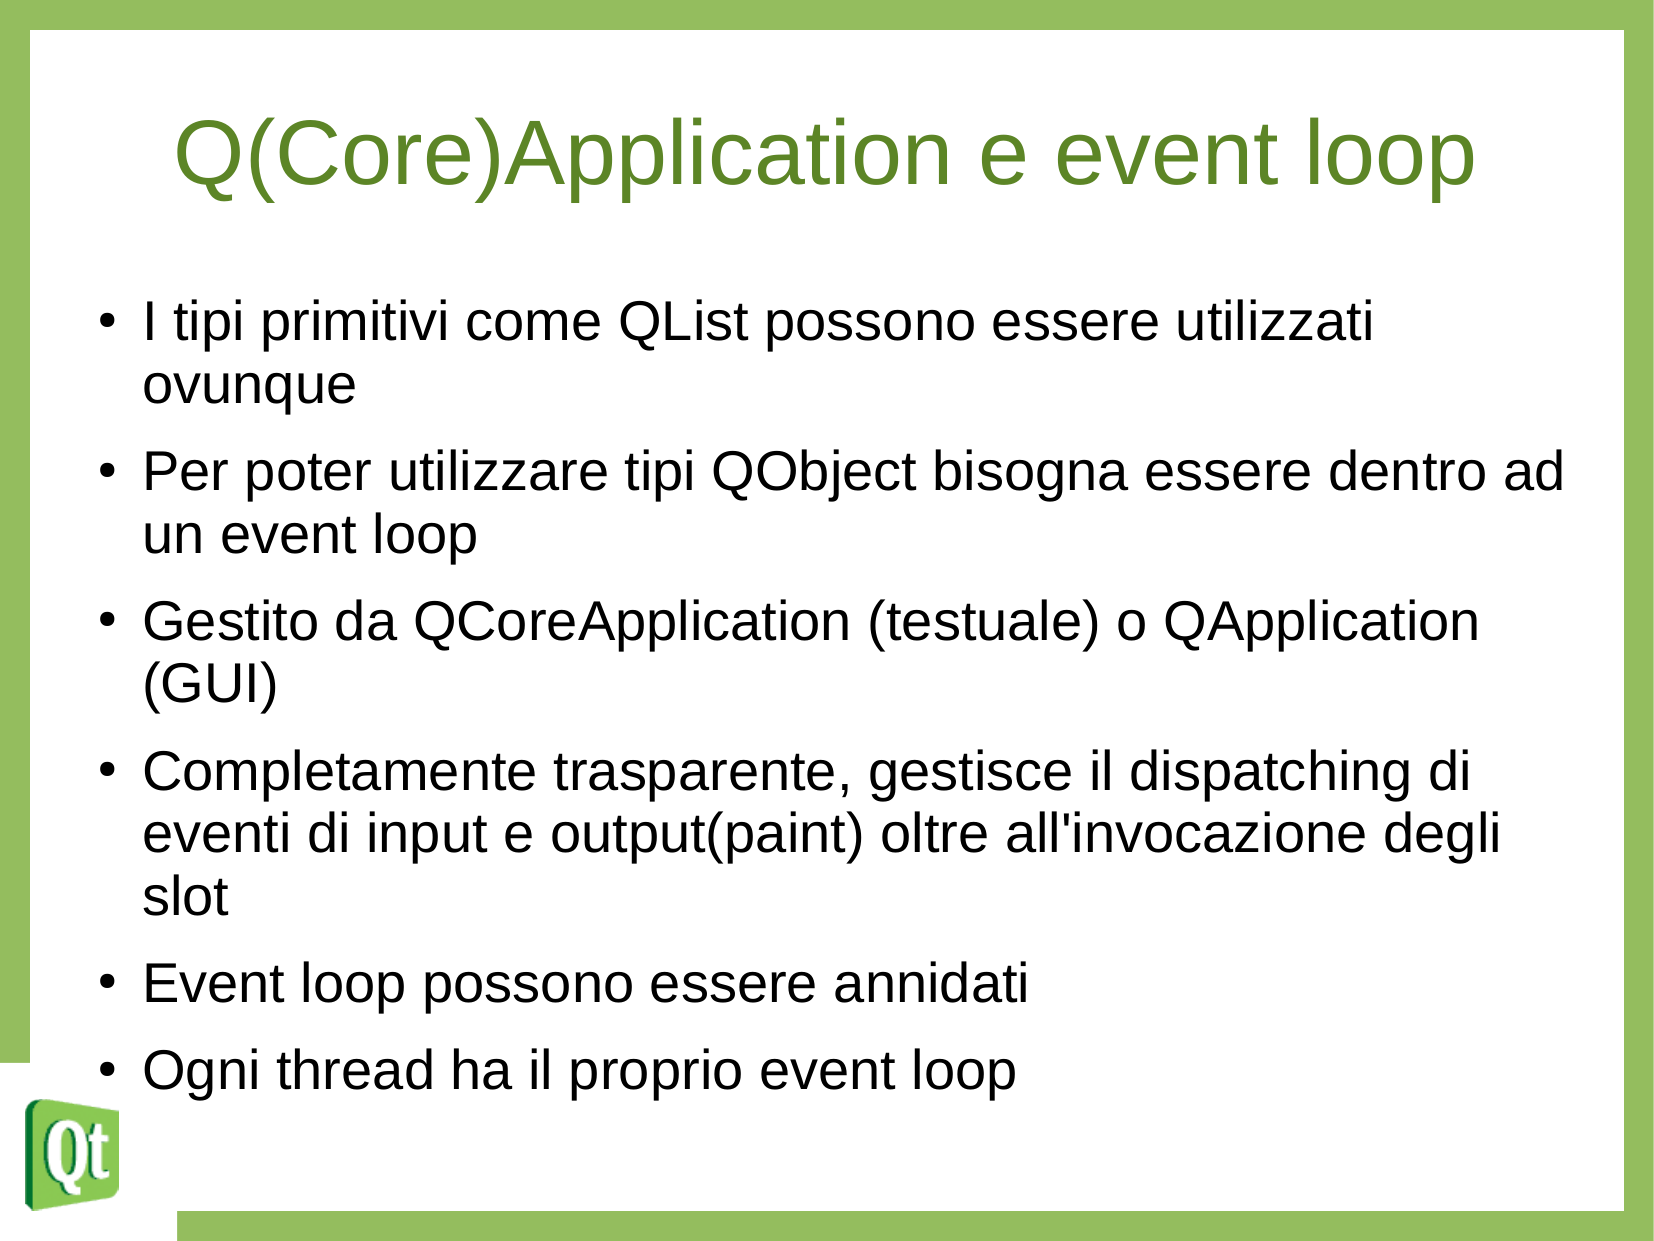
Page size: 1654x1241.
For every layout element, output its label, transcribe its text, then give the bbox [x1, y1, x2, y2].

title Q(Core)Application e event loop [82, 56, 1571, 250]
picture [25, 1099, 119, 1211]
list I tipi primitivi come QList possono essere utilizzati ovunque Per poter utilizzare tipi QObject bisogna essere dentro ad un event loop Gestito da QCoreApplication (testuale) o QApplication (GUI) Completamente trasparente, gestisce il dispatching di eventi di input e output(paint) oltre all'invocazione degli slot Event loop possono essere annidati Ogni thread ha il proprio event loop [82, 290, 1571, 1109]
